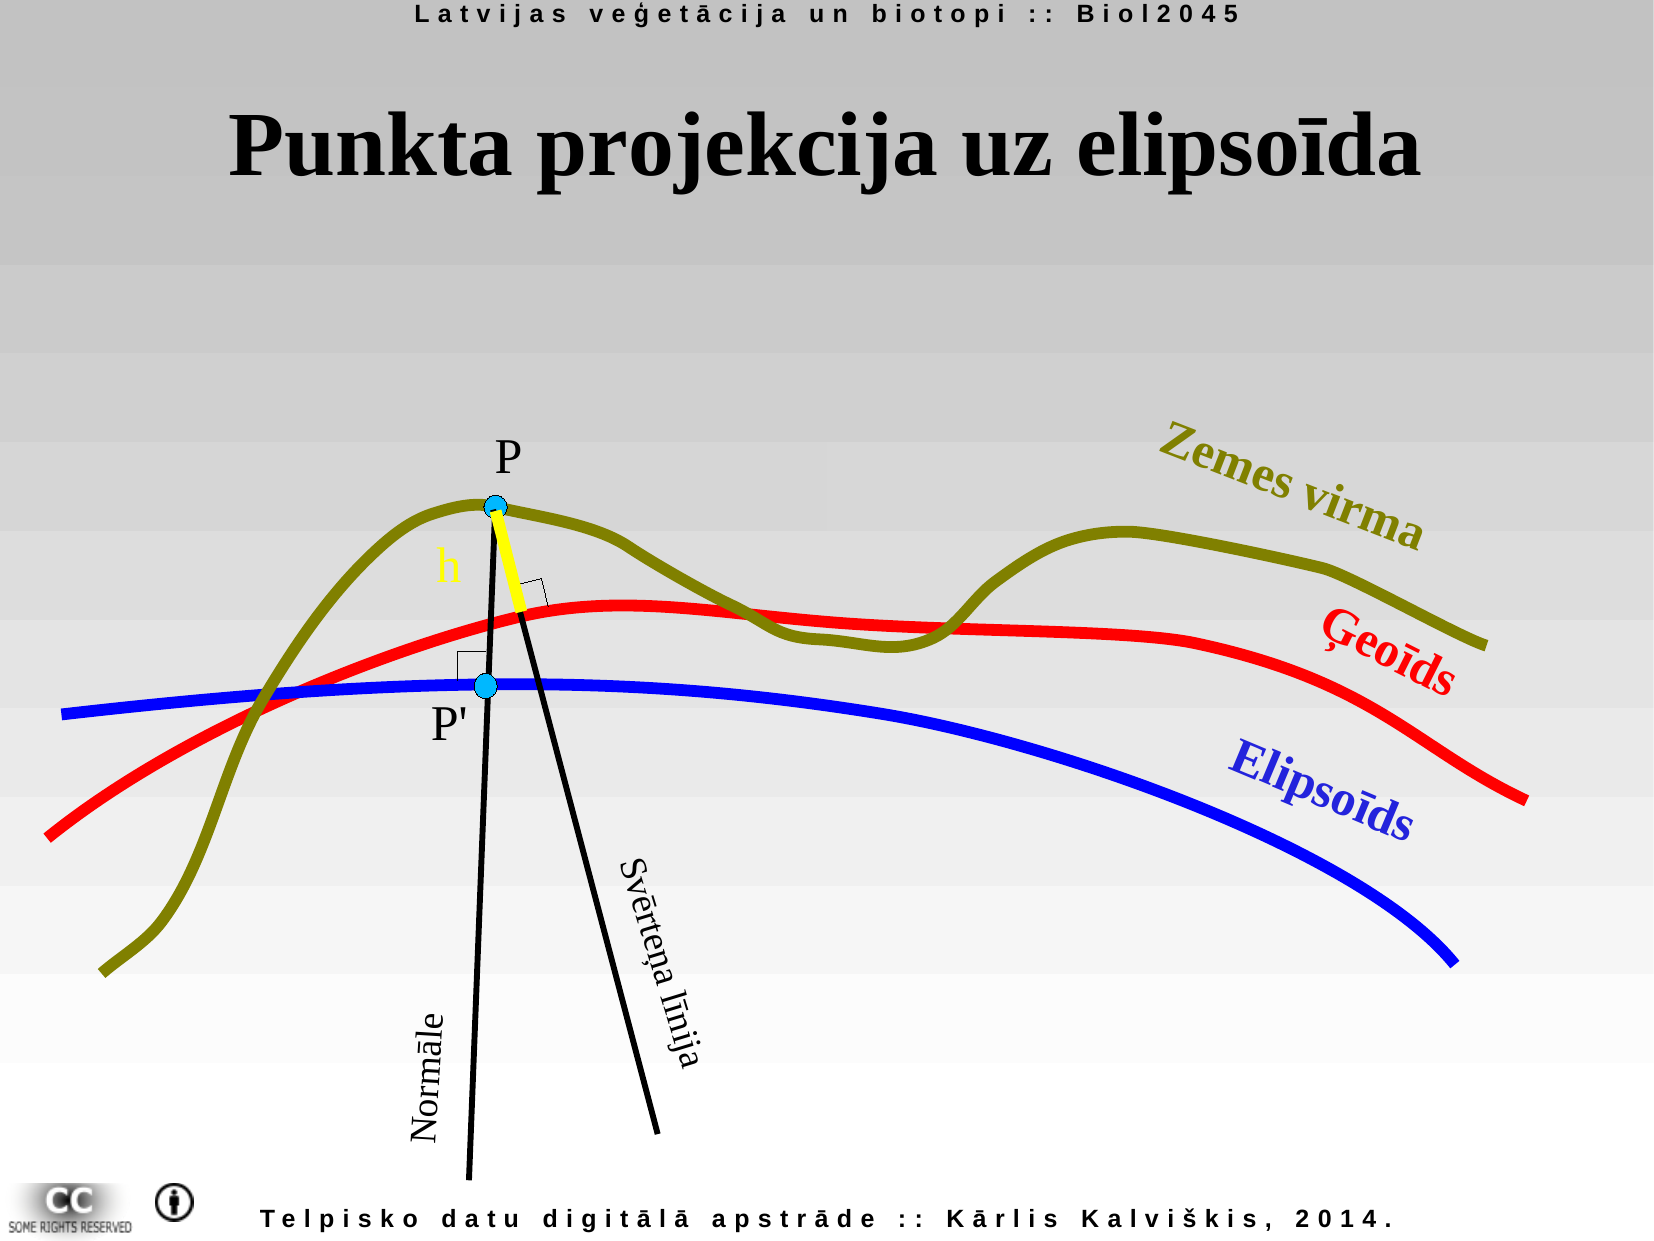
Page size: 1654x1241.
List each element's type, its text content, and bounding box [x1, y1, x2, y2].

text_box P [494, 428, 536, 507]
text_box Normāle [401, 963, 471, 1147]
text_box [474, 673, 498, 699]
text_box [483, 495, 508, 518]
text_box Zemes virma [1144, 409, 1544, 631]
text_box P' [430, 696, 484, 774]
title Punkta projekcija uz elipsoīda [0, 1, 1654, 287]
text_box h [436, 538, 462, 594]
text_box Ģeoīds [1299, 592, 1527, 762]
text_box Elipsoīds [1213, 727, 1510, 914]
picture [0, 287, 1654, 1241]
text_box Svērteņa līnija [595, 852, 741, 1164]
